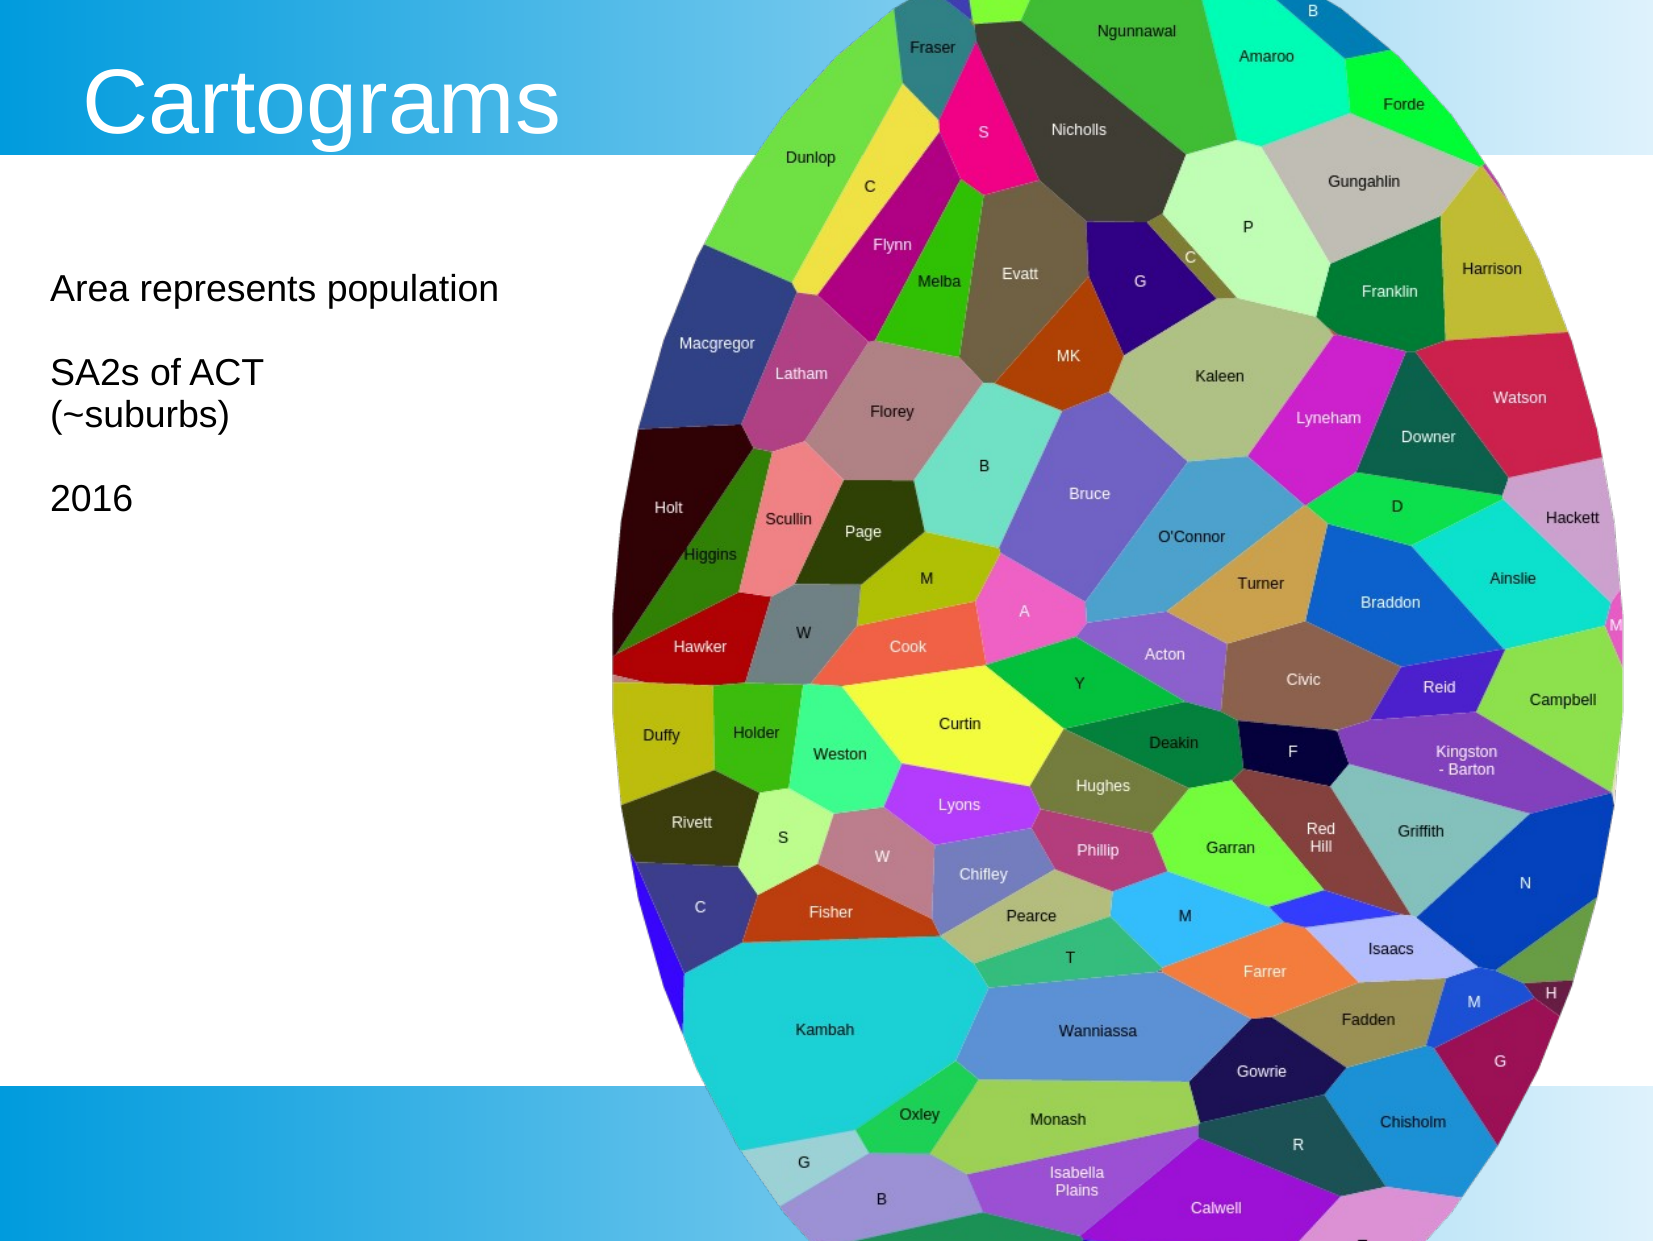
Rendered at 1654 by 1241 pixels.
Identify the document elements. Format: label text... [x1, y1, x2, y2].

title Cartograms [82, 49, 590, 155]
picture [590, 0, 1642, 1241]
text_box Area represents population SA2s of ACT (~suburbs) 2016 [35, 259, 544, 527]
picture [1308, 5, 1318, 17]
